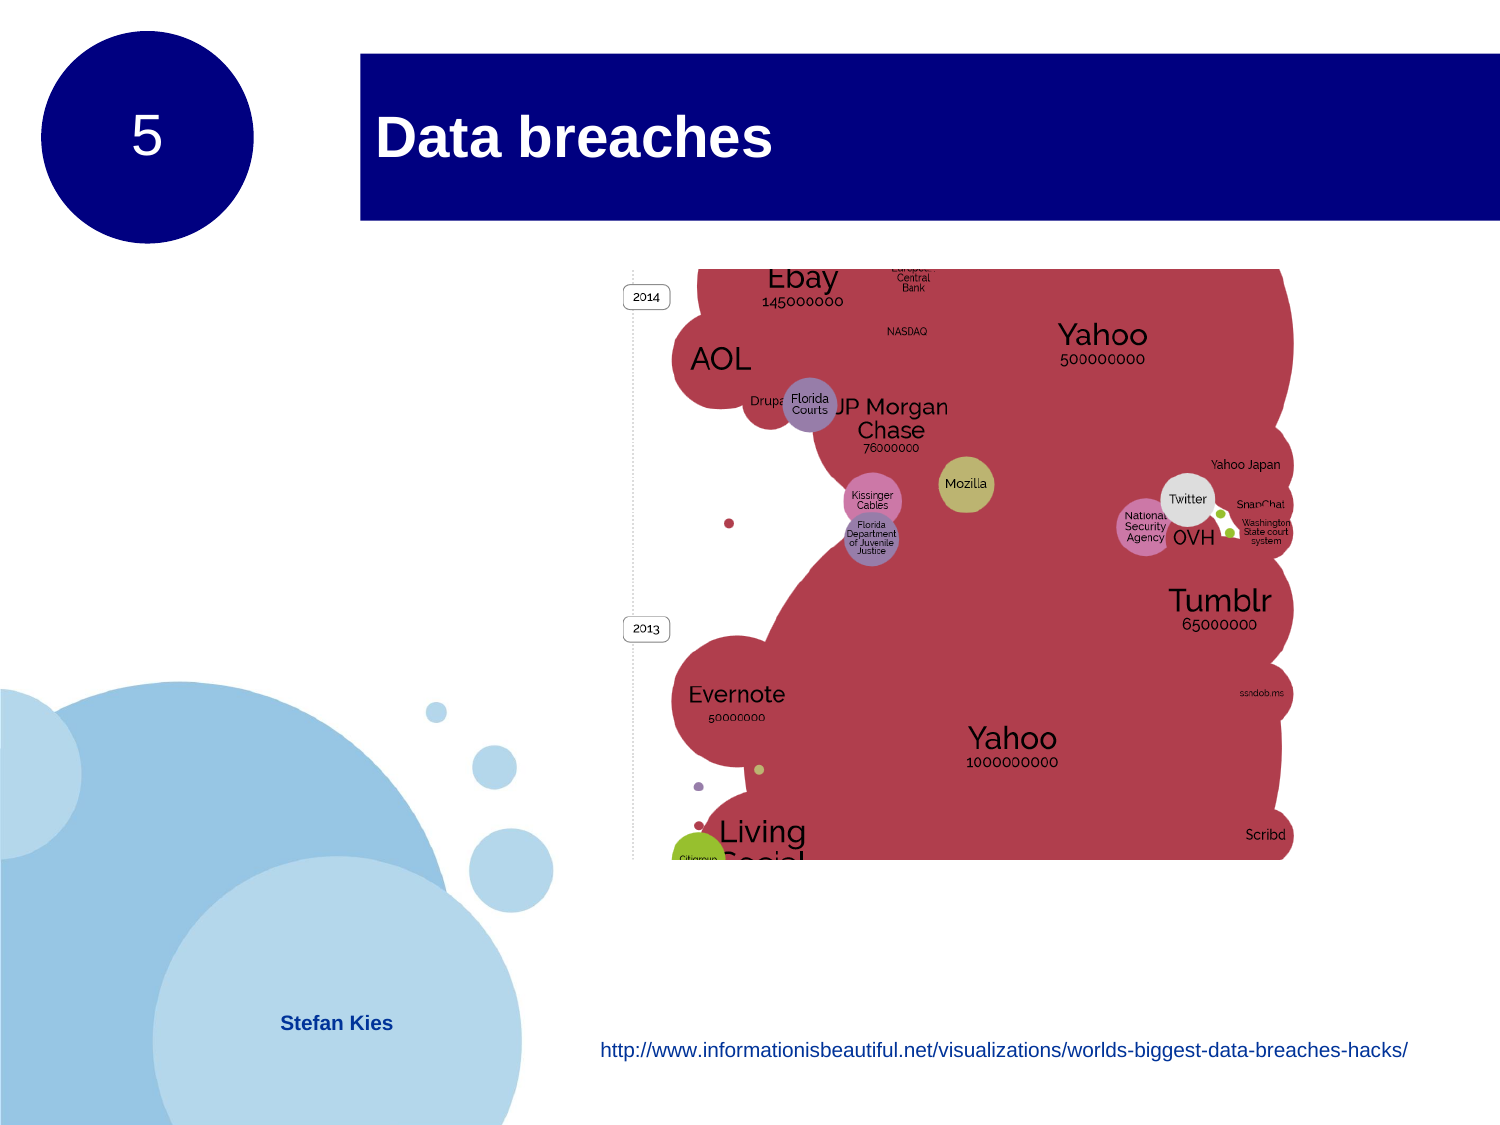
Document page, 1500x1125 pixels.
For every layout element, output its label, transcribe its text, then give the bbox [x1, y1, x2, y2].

list http://www.informationisbeautiful.net/visualizations/worlds-biggest-data-breaches-hacks/ [459, 252, 1471, 1070]
title Data breaches [360, 53, 1500, 221]
picture [0, 638, 625, 1125]
picture [607, 269, 1351, 860]
